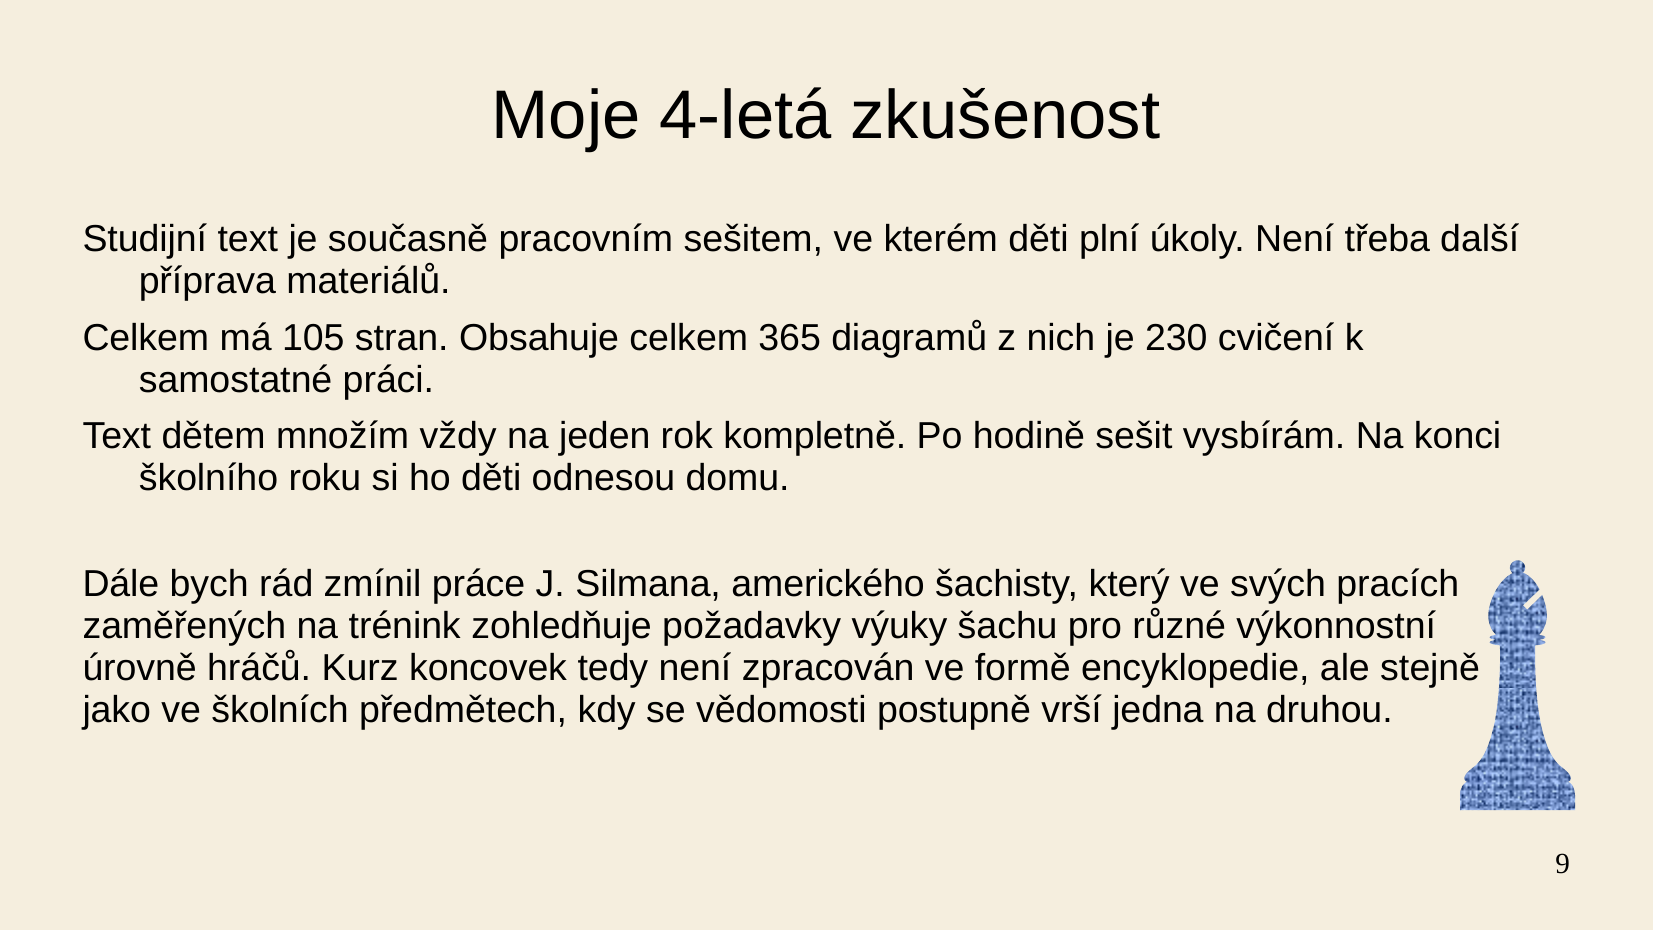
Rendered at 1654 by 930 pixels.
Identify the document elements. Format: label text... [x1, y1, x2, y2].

list Studijní text je současně pracovním sešitem, ve kterém děti plní úkoly. Není třeba další příprava materiálů. Celkem má 105 stran. Obsahuje celkem 365 diagramů z nich je 230 cvičení k samostatné práci. Text dětem množím vždy na jeden rok kompletně. Po hodině sešit vysbírám. Na konci školního roku si ho děti odnesou domu. Dále bych rád zmínil práce J. Silmana, amerického šachisty, který ve svých pracích zaměřených na trénink zohledňuje požadavky výuky šachu pro různé výkonnostní úrovně hráčů. Kurz koncovek tedy není zpracován ve formě encyklopedie, ale stejně jako ve školních předmětech, kdy se vědomosti postupně vrší jedna na druhou. [82, 217, 1538, 757]
title Moje 4-letá zkušenost [82, 36, 1571, 193]
text_box [1460, 560, 1576, 811]
